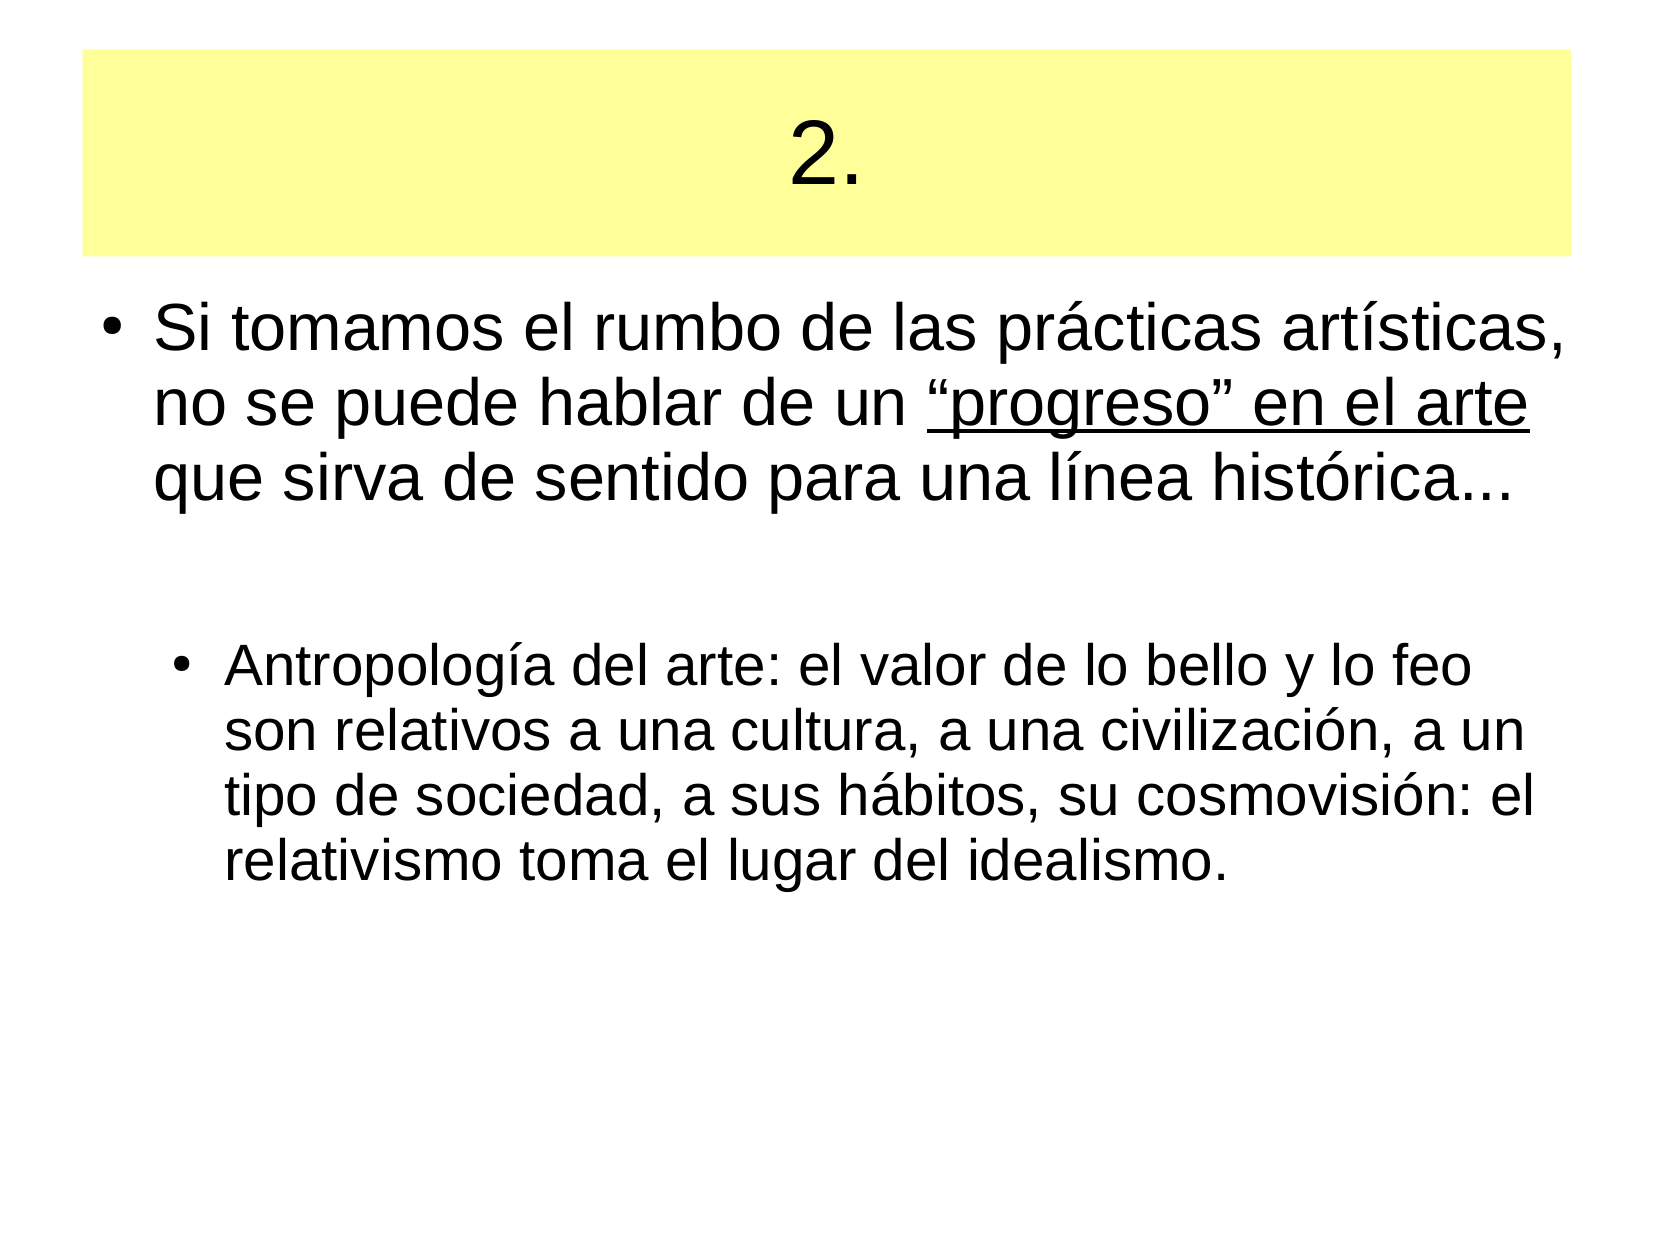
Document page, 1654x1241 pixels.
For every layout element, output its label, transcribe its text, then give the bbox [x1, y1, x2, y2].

title 2. [82, 49, 1571, 257]
list Si tomamos el rumbo de las prácticas artísticas, no se puede hablar de un “progreso” en el arte que sirva de sentido para una línea histórica... Antropología del arte: el valor de lo bello y lo feo son relativos a una cultura, a una civilización, a un tipo de sociedad, a sus hábitos, su cosmovisión: el relativismo toma el lugar del idealismo. [82, 290, 1571, 1109]
